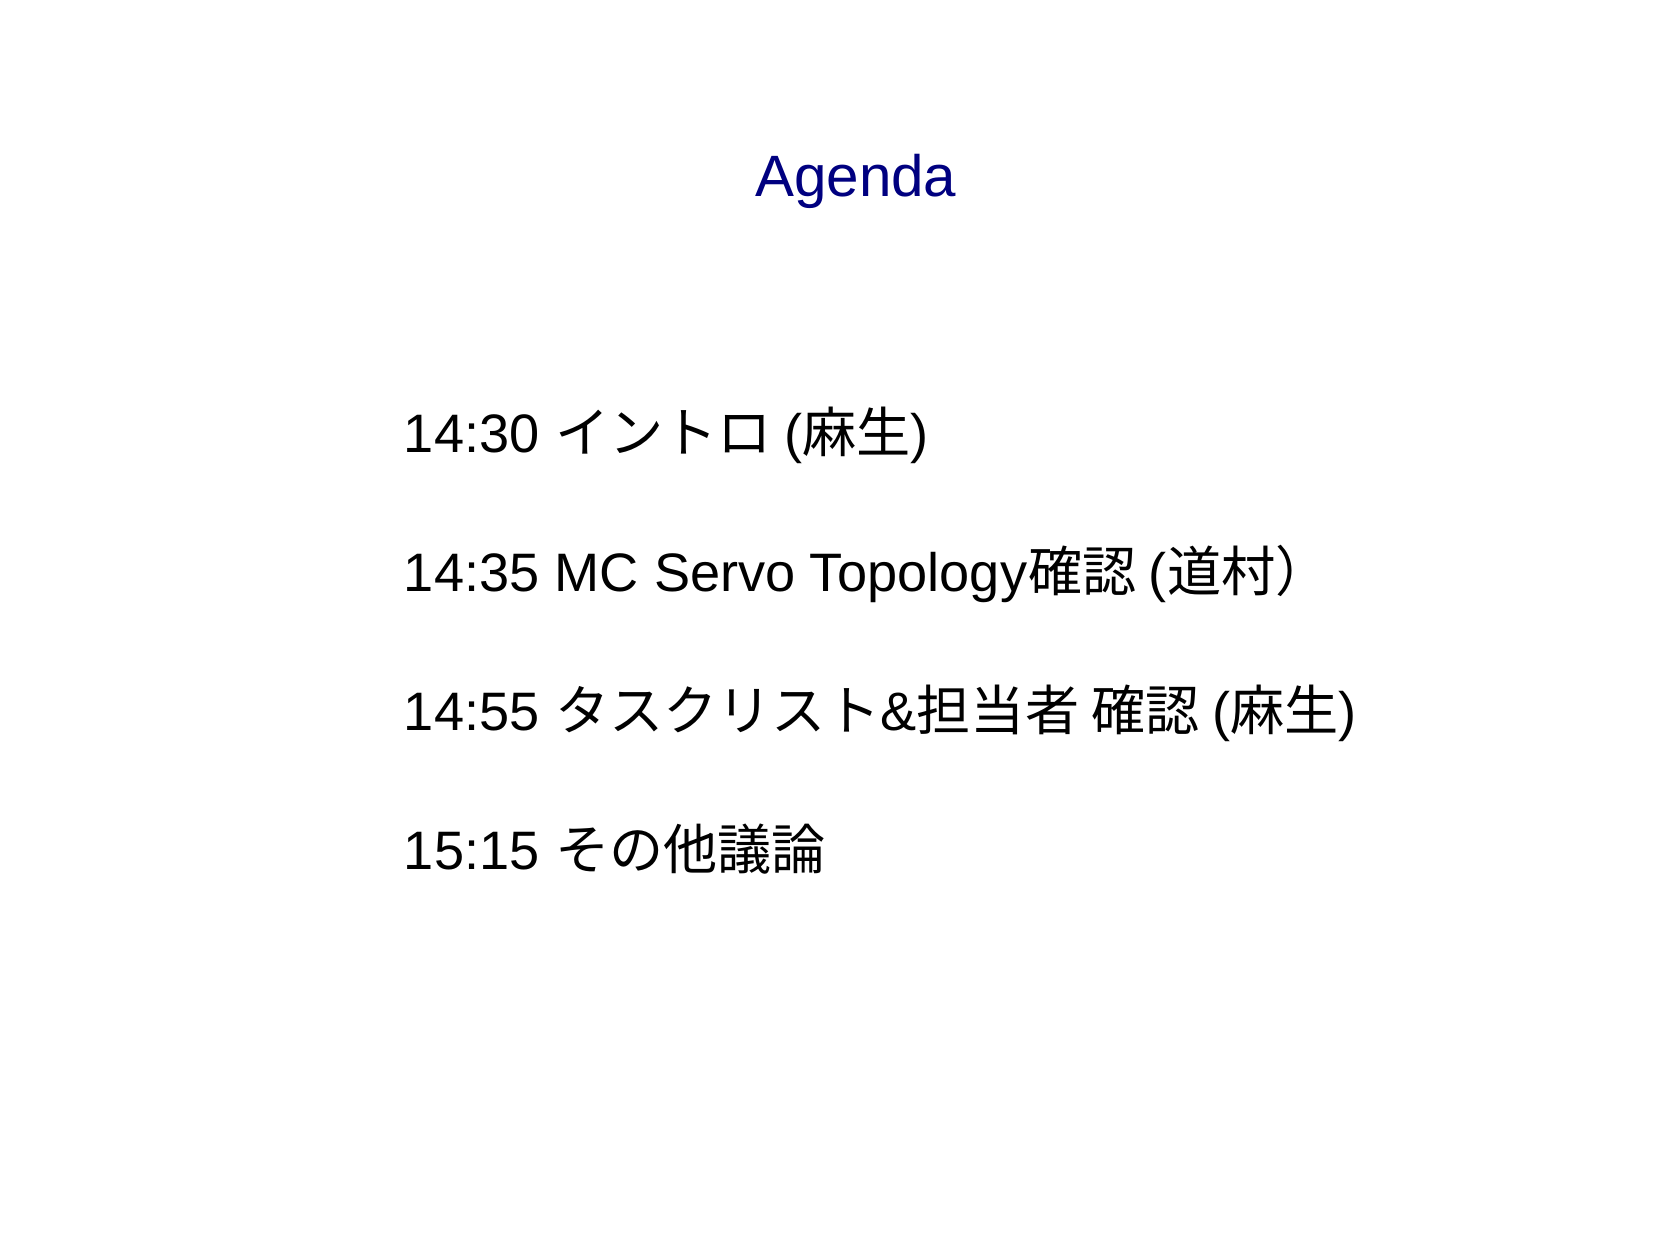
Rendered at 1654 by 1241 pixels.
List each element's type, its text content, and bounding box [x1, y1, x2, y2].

text_box Agenda [740, 136, 972, 217]
text_box 14:30 イントロ (麻生) 14:35 MC Servo Topology確認 (道村） 14:55 タスクリスト&担当者 確認 (麻生) 15:15 その他議論 [389, 381, 1323, 823]
